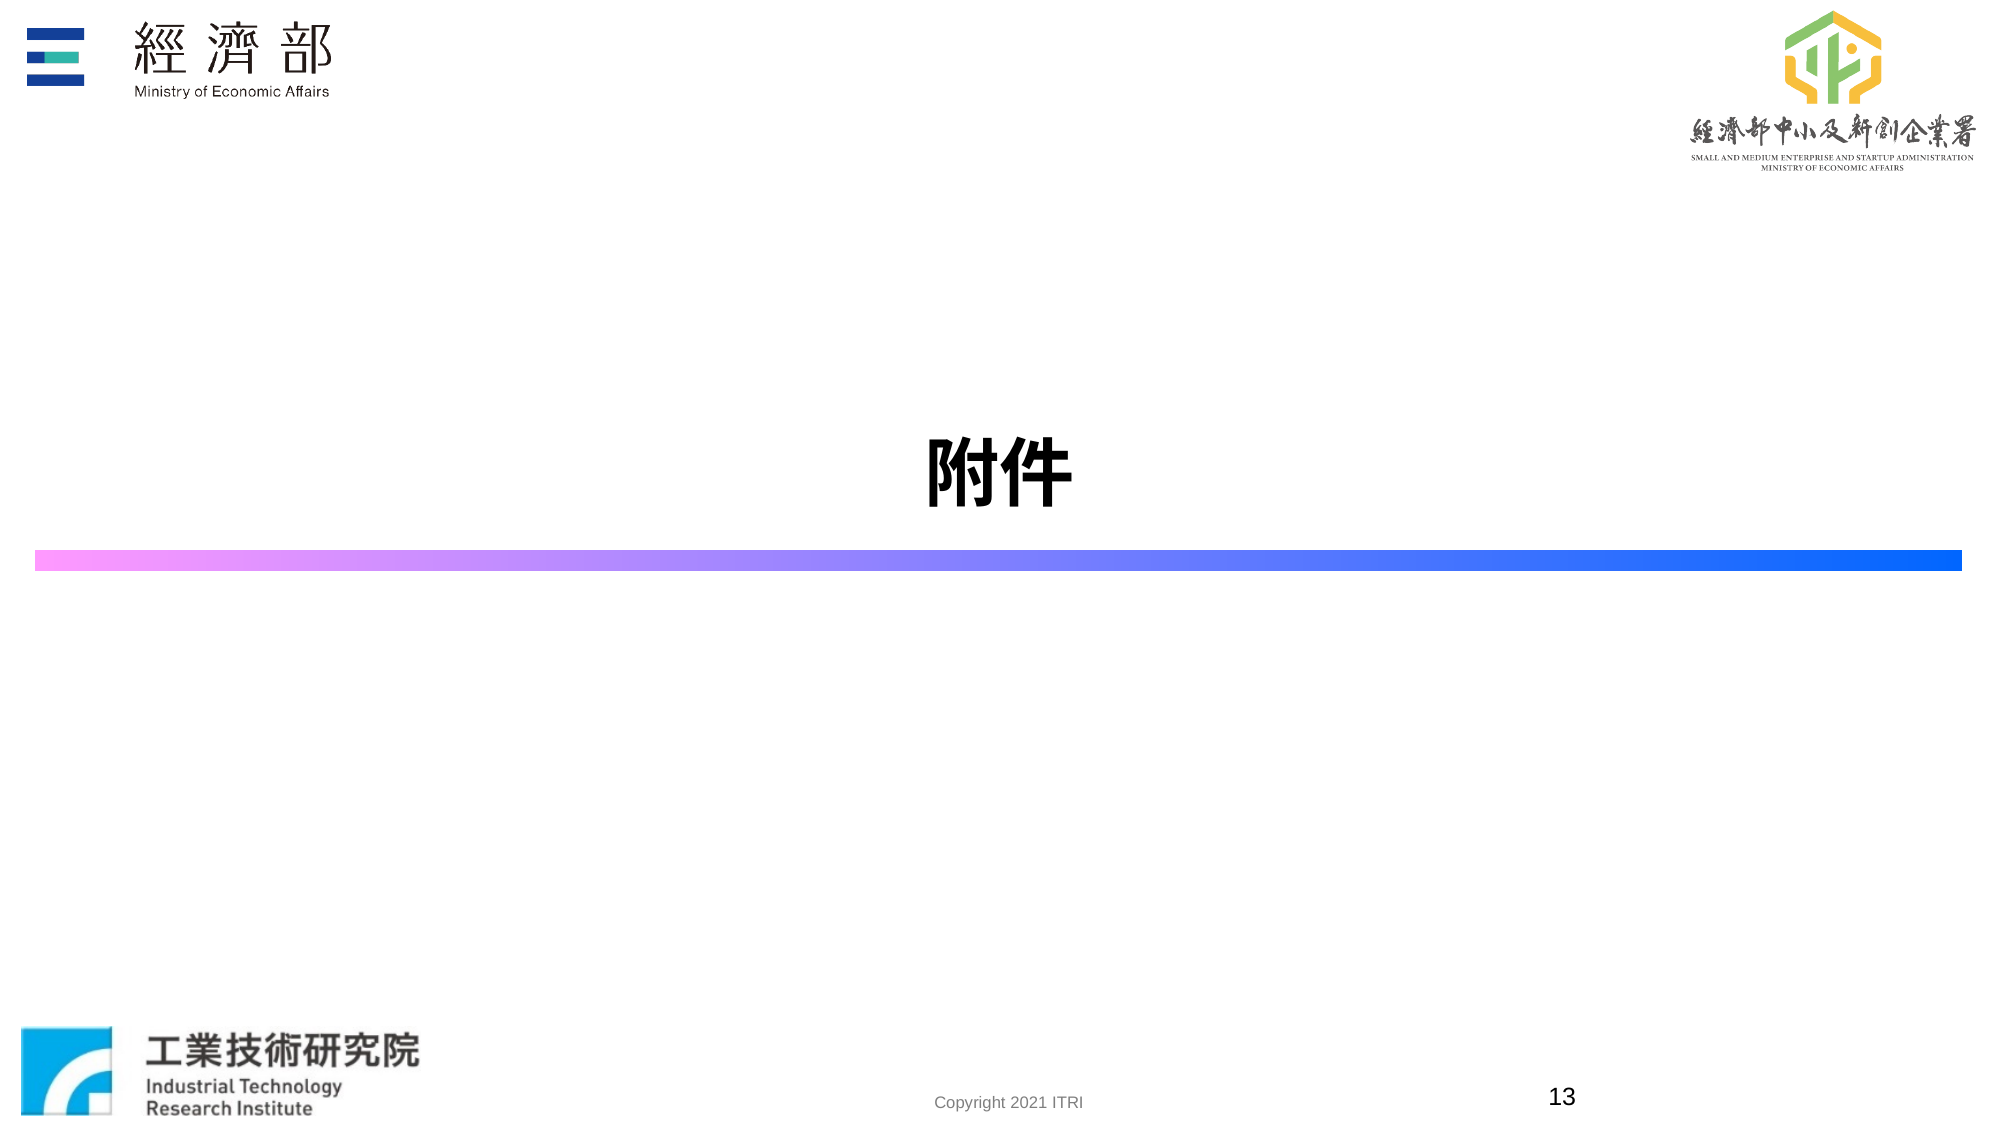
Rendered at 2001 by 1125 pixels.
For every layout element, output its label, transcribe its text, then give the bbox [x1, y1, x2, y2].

title 附件 [150, 349, 1851, 591]
text_box 13 [1533, 1073, 2000, 1125]
